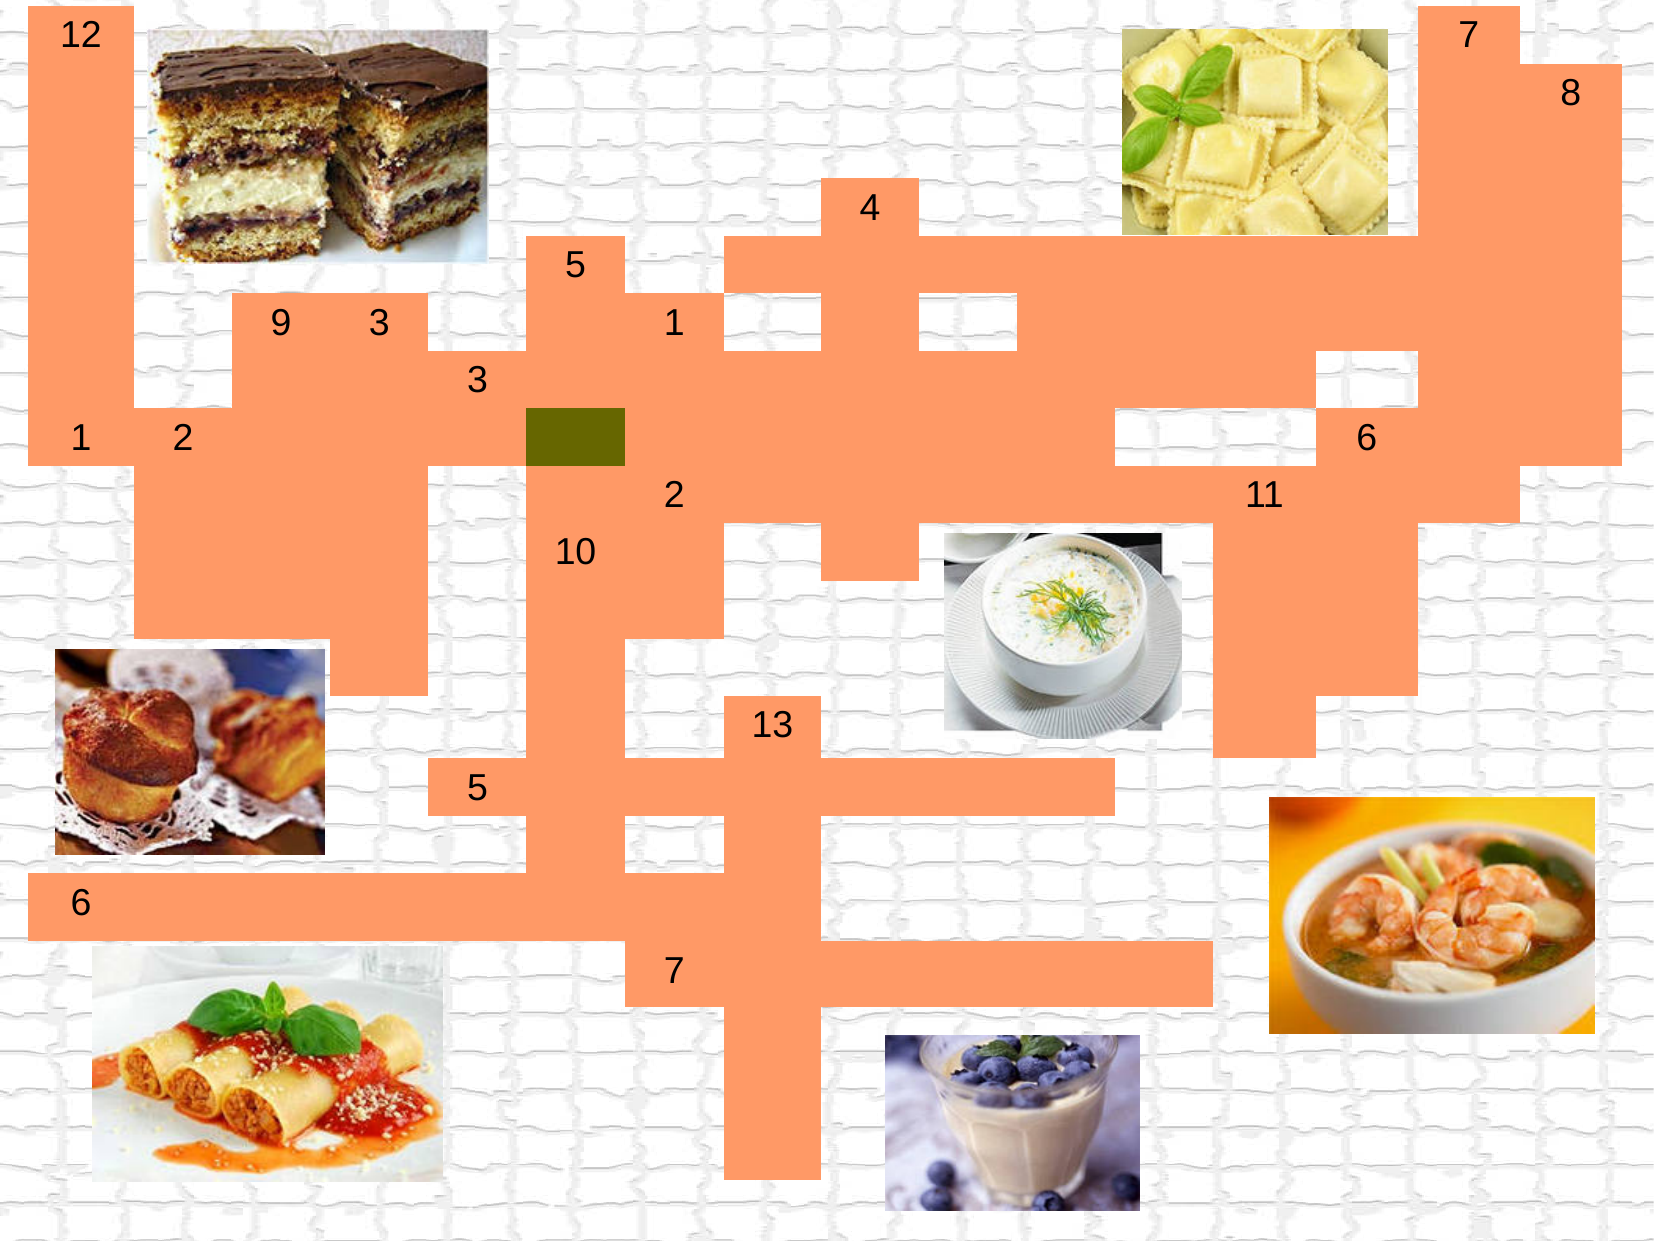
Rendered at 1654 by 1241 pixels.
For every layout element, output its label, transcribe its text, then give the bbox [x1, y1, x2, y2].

table_cell [919, 121, 1017, 178]
table_cell [428, 466, 526, 523]
table_cell [724, 408, 821, 466]
table_cell [821, 816, 919, 873]
table_cell [1115, 466, 1213, 523]
table_cell [1520, 1065, 1622, 1122]
table_cell [724, 351, 821, 408]
table_cell [919, 873, 1017, 941]
table_cell [526, 758, 625, 816]
table_cell [821, 293, 919, 351]
table_cell [1316, 351, 1418, 408]
table_cell [232, 873, 330, 941]
table_cell [821, 64, 919, 121]
table_cell [1213, 523, 1316, 581]
table_cell [1520, 178, 1622, 236]
table_cell 6 [28, 873, 134, 941]
table_cell [1520, 1122, 1622, 1180]
table_cell [1115, 816, 1213, 873]
table_cell [489, 178, 526, 236]
table_cell [821, 523, 919, 581]
table_cell [919, 466, 1017, 523]
table_cell [232, 816, 330, 873]
table_header 12 [28, 6, 134, 64]
table_cell [1520, 758, 1622, 816]
table_cell [821, 466, 919, 523]
table_cell [1115, 178, 1213, 236]
table_header [526, 6, 625, 64]
table_cell [724, 941, 821, 1007]
table_cell 6 [1316, 408, 1418, 466]
table_cell [821, 758, 919, 816]
table_cell [1595, 816, 1622, 873]
table_cell [919, 1007, 1017, 1035]
table_cell [1418, 523, 1520, 581]
table_cell [232, 351, 330, 408]
table_cell [526, 121, 625, 178]
table_cell [1115, 941, 1213, 1007]
table_cell 5 [428, 758, 526, 816]
table_cell [1418, 64, 1520, 121]
table_cell [1520, 696, 1622, 758]
table_cell [526, 1007, 625, 1065]
table_cell [526, 351, 625, 408]
table_cell [428, 408, 526, 466]
table_header [428, 6, 526, 64]
table_cell [526, 64, 625, 121]
table_cell [232, 941, 330, 946]
table_cell [1520, 121, 1622, 178]
table_cell [625, 236, 724, 293]
table_cell 4 [821, 178, 919, 236]
table_cell 2 [625, 466, 724, 523]
table_cell 13 [724, 696, 821, 758]
table_cell [625, 1007, 724, 1065]
table_cell [919, 581, 944, 639]
table_cell [1115, 696, 1213, 758]
table_cell [919, 639, 944, 696]
table_cell [1182, 581, 1213, 639]
table_cell [919, 64, 1017, 121]
table_cell [232, 581, 330, 639]
table_cell 8 [1520, 64, 1622, 121]
table_cell [1115, 64, 1122, 121]
table_cell [28, 236, 134, 293]
table_cell [1140, 1122, 1213, 1180]
table_cell [919, 758, 1017, 816]
table_cell [821, 408, 919, 466]
table_cell [1213, 581, 1316, 639]
table_cell [428, 639, 526, 696]
table_cell [134, 873, 232, 941]
table_cell [1316, 639, 1418, 696]
table_cell [526, 1122, 625, 1180]
table_cell [28, 581, 134, 639]
table_cell [28, 941, 134, 1007]
table_cell [625, 351, 724, 408]
table_cell 9 [232, 293, 330, 351]
table_cell [724, 639, 821, 696]
table_cell [28, 178, 134, 236]
table_cell [625, 639, 724, 696]
table_cell [724, 523, 821, 581]
table_header [232, 6, 330, 29]
table_cell [919, 236, 1017, 293]
table_cell [1017, 178, 1115, 236]
table_cell [1418, 639, 1520, 696]
table_cell [1418, 178, 1520, 236]
table_cell [625, 178, 724, 236]
table_cell [330, 523, 428, 581]
table_cell [526, 1065, 625, 1122]
table_cell [1115, 351, 1213, 408]
table_cell [1017, 816, 1115, 873]
table_cell [1418, 1122, 1520, 1180]
table_cell [330, 581, 428, 639]
table_cell [1316, 1034, 1418, 1065]
table_cell [724, 873, 821, 941]
table_cell [1316, 236, 1418, 293]
table_cell [428, 293, 526, 351]
table_cell [1316, 581, 1418, 639]
table_cell [330, 408, 428, 466]
table_cell [134, 178, 147, 236]
table_cell [1115, 523, 1213, 581]
table_cell [134, 466, 232, 523]
table_cell [1140, 1065, 1213, 1122]
table_cell [724, 1122, 821, 1180]
table_cell [1213, 873, 1269, 941]
table_cell [625, 408, 724, 466]
table_cell [28, 351, 134, 408]
table_header [134, 6, 232, 64]
table_cell 11 [1213, 466, 1316, 523]
table_cell [821, 1122, 885, 1180]
table_cell [330, 873, 428, 941]
table_cell [232, 639, 330, 696]
table_cell 5 [526, 236, 625, 293]
table_cell [1017, 121, 1115, 178]
table_cell 3 [330, 293, 428, 351]
table_cell [724, 178, 821, 236]
table_cell [625, 1122, 724, 1180]
table_cell [919, 696, 1017, 758]
table_cell [1418, 1065, 1520, 1122]
table_cell [1316, 466, 1418, 523]
table_cell [1418, 293, 1520, 351]
table_cell [821, 1007, 919, 1065]
table_cell [28, 1065, 92, 1122]
table_header [330, 6, 428, 29]
table_cell [489, 121, 526, 178]
table_cell [724, 64, 821, 121]
table_cell [821, 941, 919, 1007]
table_cell [1213, 293, 1316, 351]
table_cell [428, 236, 526, 293]
table_cell [625, 873, 724, 941]
table_cell [134, 351, 232, 408]
table_cell [134, 581, 232, 639]
table_cell [330, 466, 428, 523]
table_cell [28, 1007, 92, 1065]
table_cell [1017, 758, 1115, 816]
table_cell [1213, 1122, 1316, 1180]
table_cell [1115, 873, 1213, 941]
table_cell [1213, 1007, 1316, 1065]
table_cell [821, 696, 919, 758]
table_cell 1 [28, 408, 134, 466]
table_cell [134, 64, 147, 121]
table_cell [625, 523, 724, 581]
table_cell [724, 758, 821, 816]
table_cell 7 [625, 941, 724, 1007]
table_cell [1213, 351, 1316, 408]
table_cell [1017, 236, 1115, 293]
table_cell [821, 351, 919, 408]
table_cell [1520, 523, 1622, 581]
table_cell [1418, 758, 1520, 797]
table_cell [28, 466, 134, 523]
table_cell [821, 121, 919, 178]
table_cell [919, 816, 1017, 873]
table_cell [1520, 408, 1622, 466]
table_cell [526, 466, 625, 523]
table_cell [330, 941, 428, 946]
table_cell [625, 758, 724, 816]
table_cell [919, 293, 1017, 351]
table_cell [428, 816, 526, 873]
table_cell 1 [625, 293, 724, 351]
table_cell [625, 121, 724, 178]
table_cell [1520, 236, 1622, 293]
table_cell [1388, 121, 1418, 178]
table_cell [330, 816, 428, 873]
table_cell [526, 816, 625, 873]
table_cell [1115, 758, 1213, 816]
table_cell [1017, 351, 1115, 408]
table_cell [526, 696, 625, 758]
table_cell [28, 64, 134, 121]
table_cell [625, 64, 724, 121]
table_cell [1017, 293, 1115, 351]
table_cell [232, 466, 330, 523]
table_cell [330, 696, 428, 758]
table_header [919, 6, 1017, 64]
table_cell [1595, 873, 1622, 941]
table_cell [1316, 758, 1418, 797]
table_cell [1520, 293, 1622, 351]
table_header [1316, 6, 1418, 64]
table_cell 3 [428, 351, 526, 408]
table_cell [1388, 64, 1418, 121]
table_cell [526, 178, 625, 236]
table_cell [724, 581, 821, 639]
table_cell [1017, 873, 1115, 941]
table_cell [1520, 466, 1622, 523]
table_cell [28, 121, 134, 178]
table_cell [330, 639, 428, 696]
table_cell [1316, 696, 1418, 758]
table_cell [1418, 466, 1520, 523]
table_cell 10 [526, 523, 625, 581]
table_cell [919, 351, 1017, 408]
table_cell [821, 581, 919, 639]
table_cell [134, 639, 232, 649]
table_cell [1017, 408, 1115, 466]
table_cell [1115, 293, 1213, 351]
table_cell [1316, 1065, 1418, 1122]
table_cell [724, 1065, 821, 1122]
table_cell [1213, 816, 1269, 873]
table_cell [428, 873, 526, 941]
table_cell [1520, 581, 1622, 639]
table_cell [28, 758, 55, 816]
table_cell [919, 408, 1017, 466]
table_cell [821, 639, 919, 696]
table_cell [1418, 121, 1520, 178]
table_cell [134, 941, 232, 946]
table_cell [1213, 639, 1316, 696]
table_header [724, 6, 821, 64]
table_cell [428, 696, 526, 758]
table_cell [1316, 293, 1418, 351]
table_cell [625, 816, 724, 873]
table_cell [1017, 466, 1115, 523]
table_cell [1520, 639, 1622, 696]
table_cell [1418, 581, 1520, 639]
table_cell [1115, 121, 1122, 178]
table_cell [1115, 1007, 1213, 1065]
table_cell [325, 696, 330, 758]
table_cell [1418, 408, 1520, 466]
table_cell [134, 236, 232, 293]
picture [0, 0, 1654, 1241]
table_cell [1182, 639, 1213, 696]
table_cell [232, 264, 330, 293]
table_cell [1017, 1007, 1115, 1035]
table_header [821, 6, 919, 64]
table_cell [625, 696, 724, 758]
table_cell [28, 639, 134, 696]
table_cell [1213, 1065, 1316, 1122]
table_header [1520, 6, 1622, 64]
table_cell [330, 758, 428, 816]
table_cell [526, 941, 625, 1007]
table_cell [919, 941, 1017, 1007]
table_cell [1520, 1007, 1622, 1065]
table_cell [1418, 1034, 1520, 1065]
table_cell [526, 581, 625, 639]
table_cell [134, 523, 232, 581]
table_cell [1213, 941, 1269, 1007]
table_cell [330, 351, 428, 408]
table_cell [232, 408, 330, 466]
table_cell [1213, 408, 1316, 466]
table_cell [821, 873, 919, 941]
table_cell [1595, 941, 1622, 1007]
table_cell [1115, 236, 1213, 293]
table_header [1115, 6, 1213, 64]
table_cell [526, 873, 625, 941]
table_cell [330, 264, 428, 293]
table_cell [724, 466, 821, 523]
table_cell [919, 178, 1017, 236]
table_header 7 [1418, 6, 1520, 64]
table_cell [1316, 1122, 1418, 1180]
table_cell 2 [134, 408, 232, 466]
table_cell [443, 1122, 526, 1180]
table_cell [526, 408, 625, 466]
table_cell [1017, 941, 1115, 1007]
table_cell [1017, 64, 1115, 121]
table_cell [489, 64, 526, 121]
table_cell [724, 1007, 821, 1065]
table_cell [1520, 351, 1622, 408]
table_cell [428, 581, 526, 639]
table_cell [28, 816, 134, 873]
table_cell [325, 758, 330, 816]
table_cell [134, 293, 232, 351]
table_cell [28, 696, 55, 758]
table_cell [28, 293, 134, 351]
table_cell [428, 523, 526, 581]
table_cell [1017, 739, 1115, 758]
table_cell [625, 1065, 724, 1122]
table_header [1017, 6, 1115, 64]
table_cell [724, 236, 821, 293]
table_cell [526, 293, 625, 351]
table_cell [28, 523, 134, 581]
table_header [1213, 6, 1316, 29]
table_cell [1418, 696, 1520, 758]
table_cell [724, 293, 821, 351]
table_cell [1418, 236, 1520, 293]
table_cell [1213, 696, 1316, 758]
table_cell [428, 941, 526, 1007]
table_cell [724, 816, 821, 873]
table_cell [919, 523, 1017, 581]
table_cell [821, 236, 919, 293]
table_cell [625, 581, 724, 639]
table_cell [1017, 523, 1115, 533]
table_cell [1213, 236, 1316, 293]
table_cell [1213, 758, 1316, 816]
table_cell [526, 639, 625, 696]
table_header [625, 6, 724, 64]
table_cell [821, 1065, 885, 1122]
table_cell [1316, 178, 1418, 236]
table_cell [1316, 523, 1418, 581]
table_cell [443, 1065, 526, 1122]
table_cell [28, 1122, 92, 1180]
table_cell [1115, 408, 1213, 466]
table_cell [134, 855, 232, 873]
table_cell [1418, 351, 1520, 408]
table_cell [134, 121, 147, 178]
table_cell [443, 1007, 526, 1065]
table_cell [232, 523, 330, 581]
table_cell [724, 121, 821, 178]
